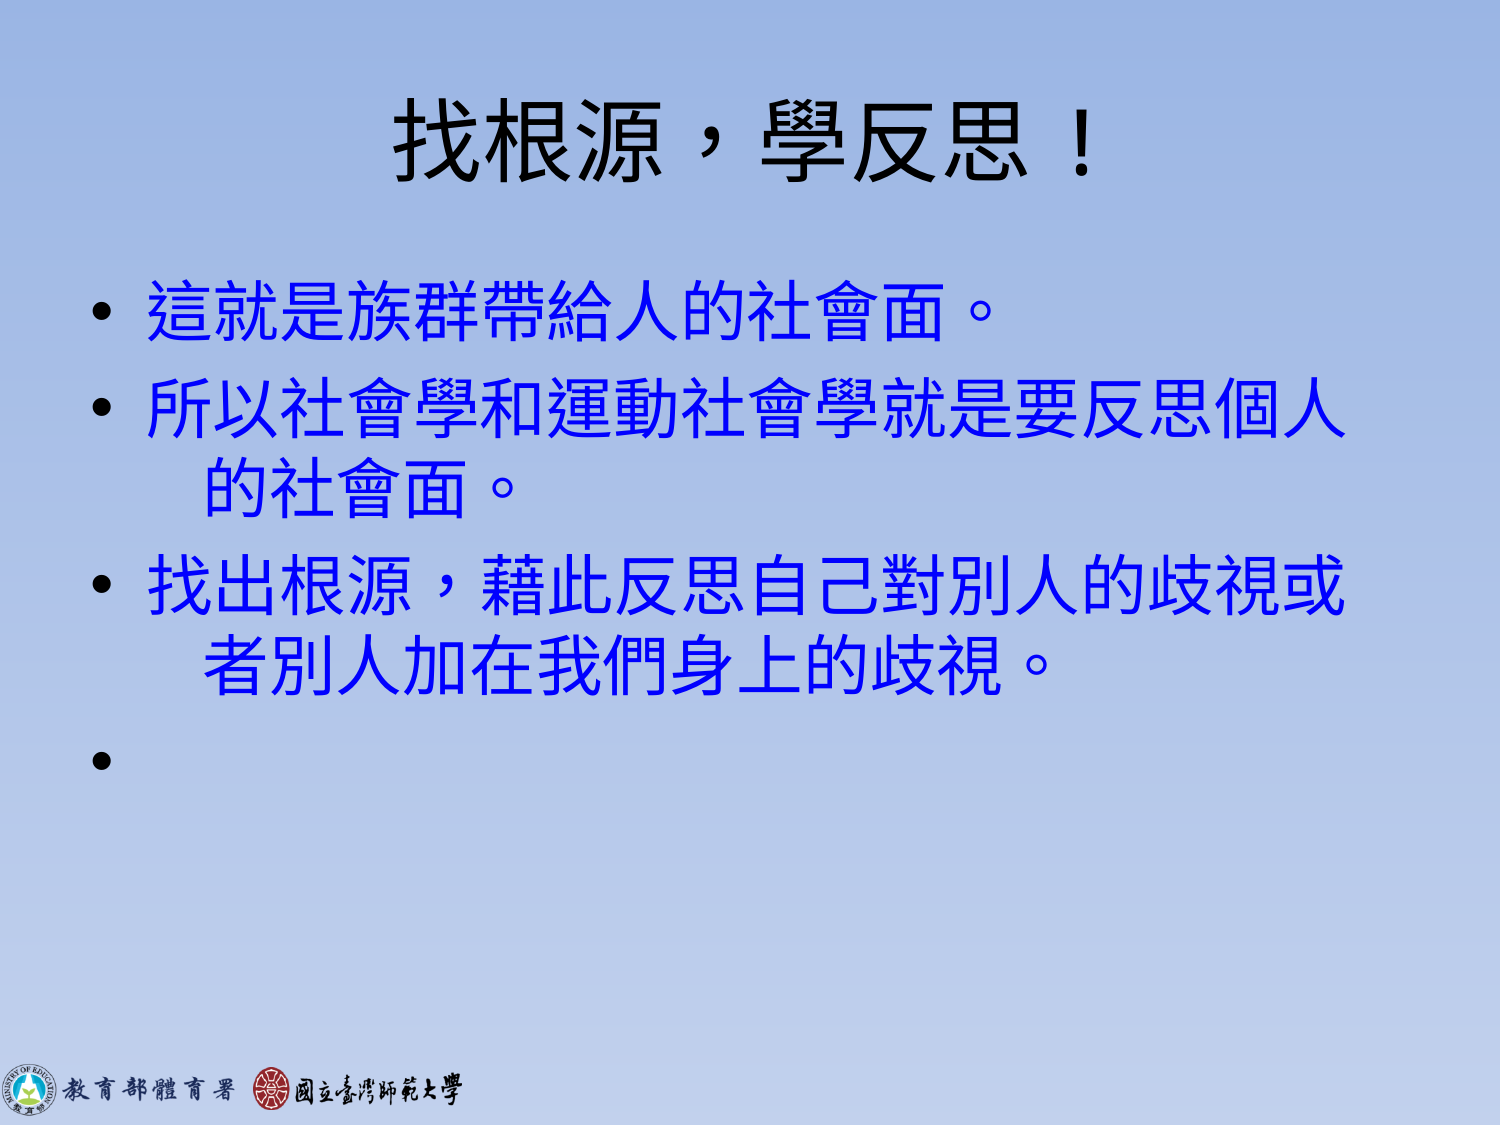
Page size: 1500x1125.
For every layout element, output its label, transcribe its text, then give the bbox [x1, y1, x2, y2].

title 找根源，學反思! [75, 45, 1426, 233]
list 這就是族群帶給人的社會面。 所以社會學和運動社會學就是要反思個人的社會面。 找出根源，藉此反思自己對別人的歧視或者別人加在我們身上的歧視。 [75, 262, 1426, 1005]
